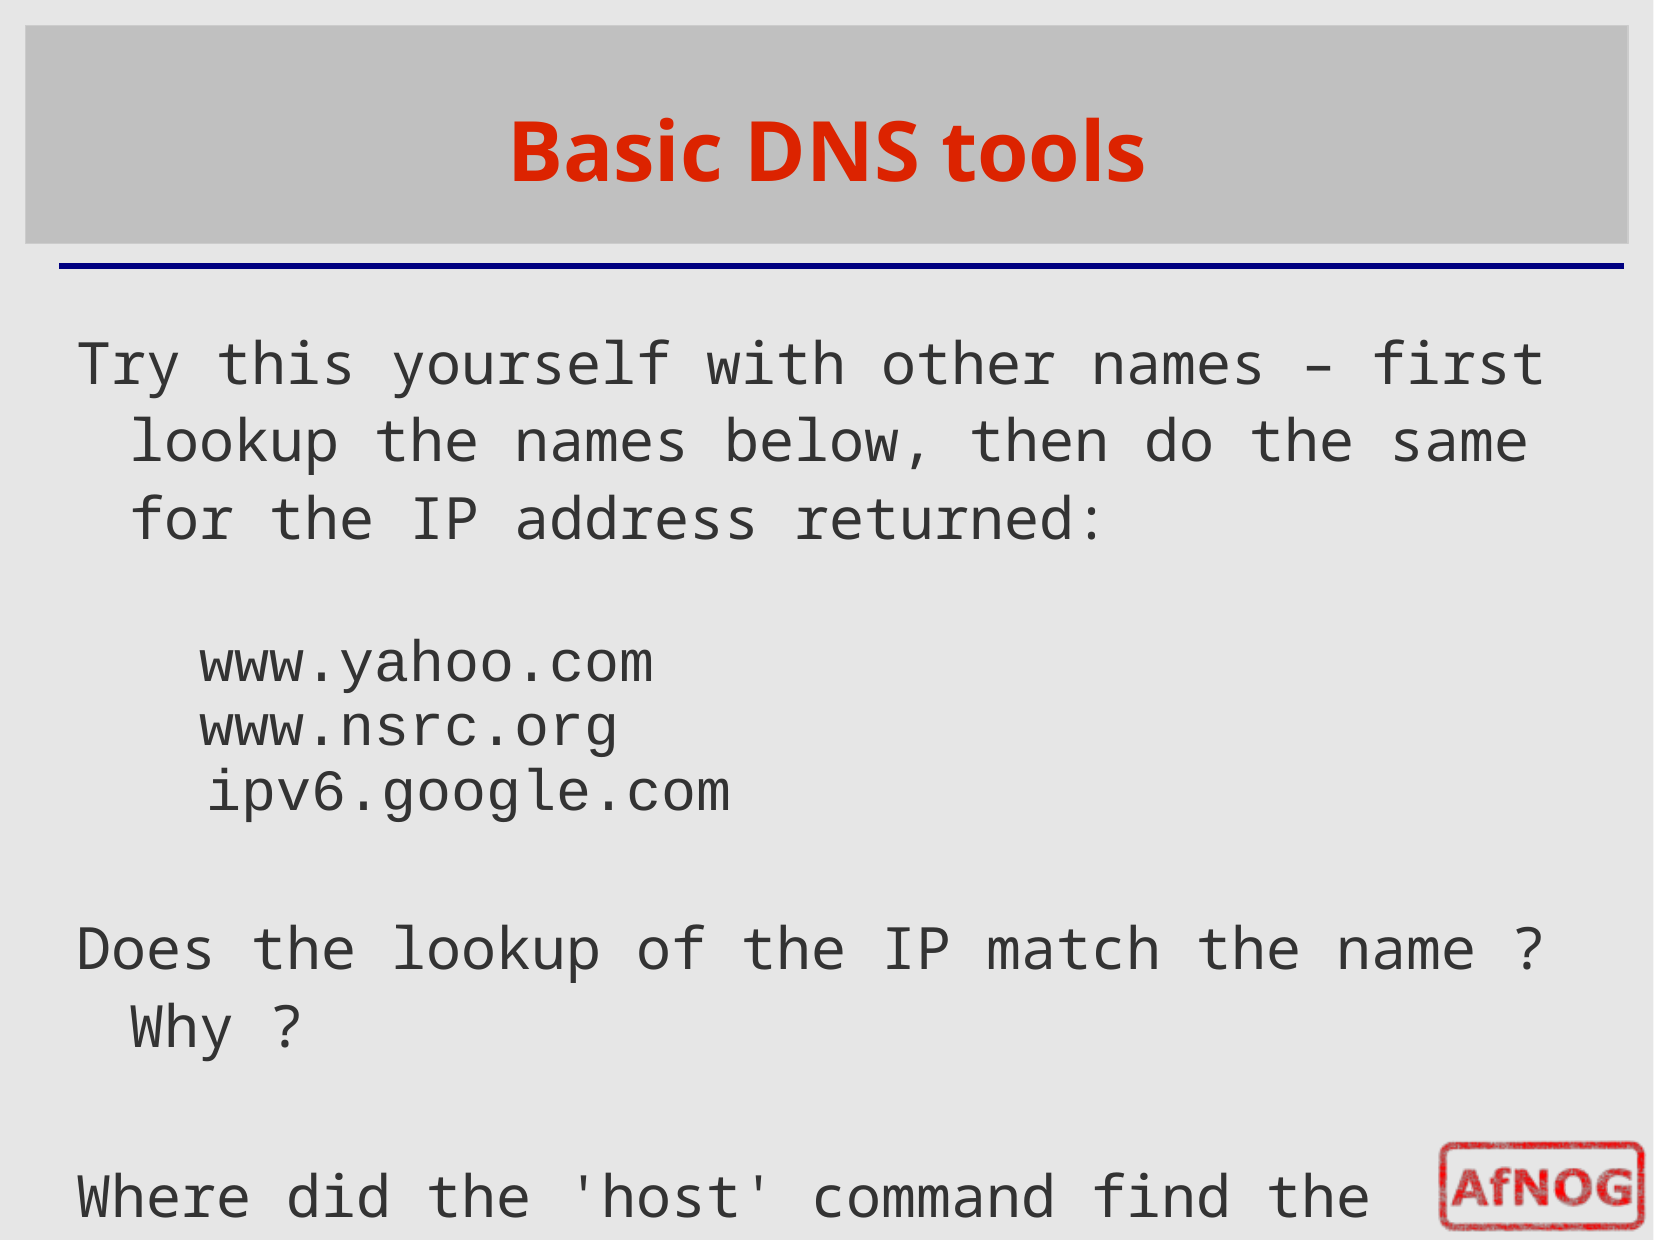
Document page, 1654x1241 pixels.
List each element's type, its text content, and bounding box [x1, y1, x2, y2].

title Basic DNS tools [121, 46, 1534, 254]
picture [1437, 1139, 1648, 1235]
list Try this yourself with other names – first lookup the names below, then do the same for the IP address returned: www.yahoo.com www.nsrc.org ipv6.google.com Does the lookup of the IP match the name ? Why ? Where did the 'host' command find the information ? [59, 322, 1595, 1218]
